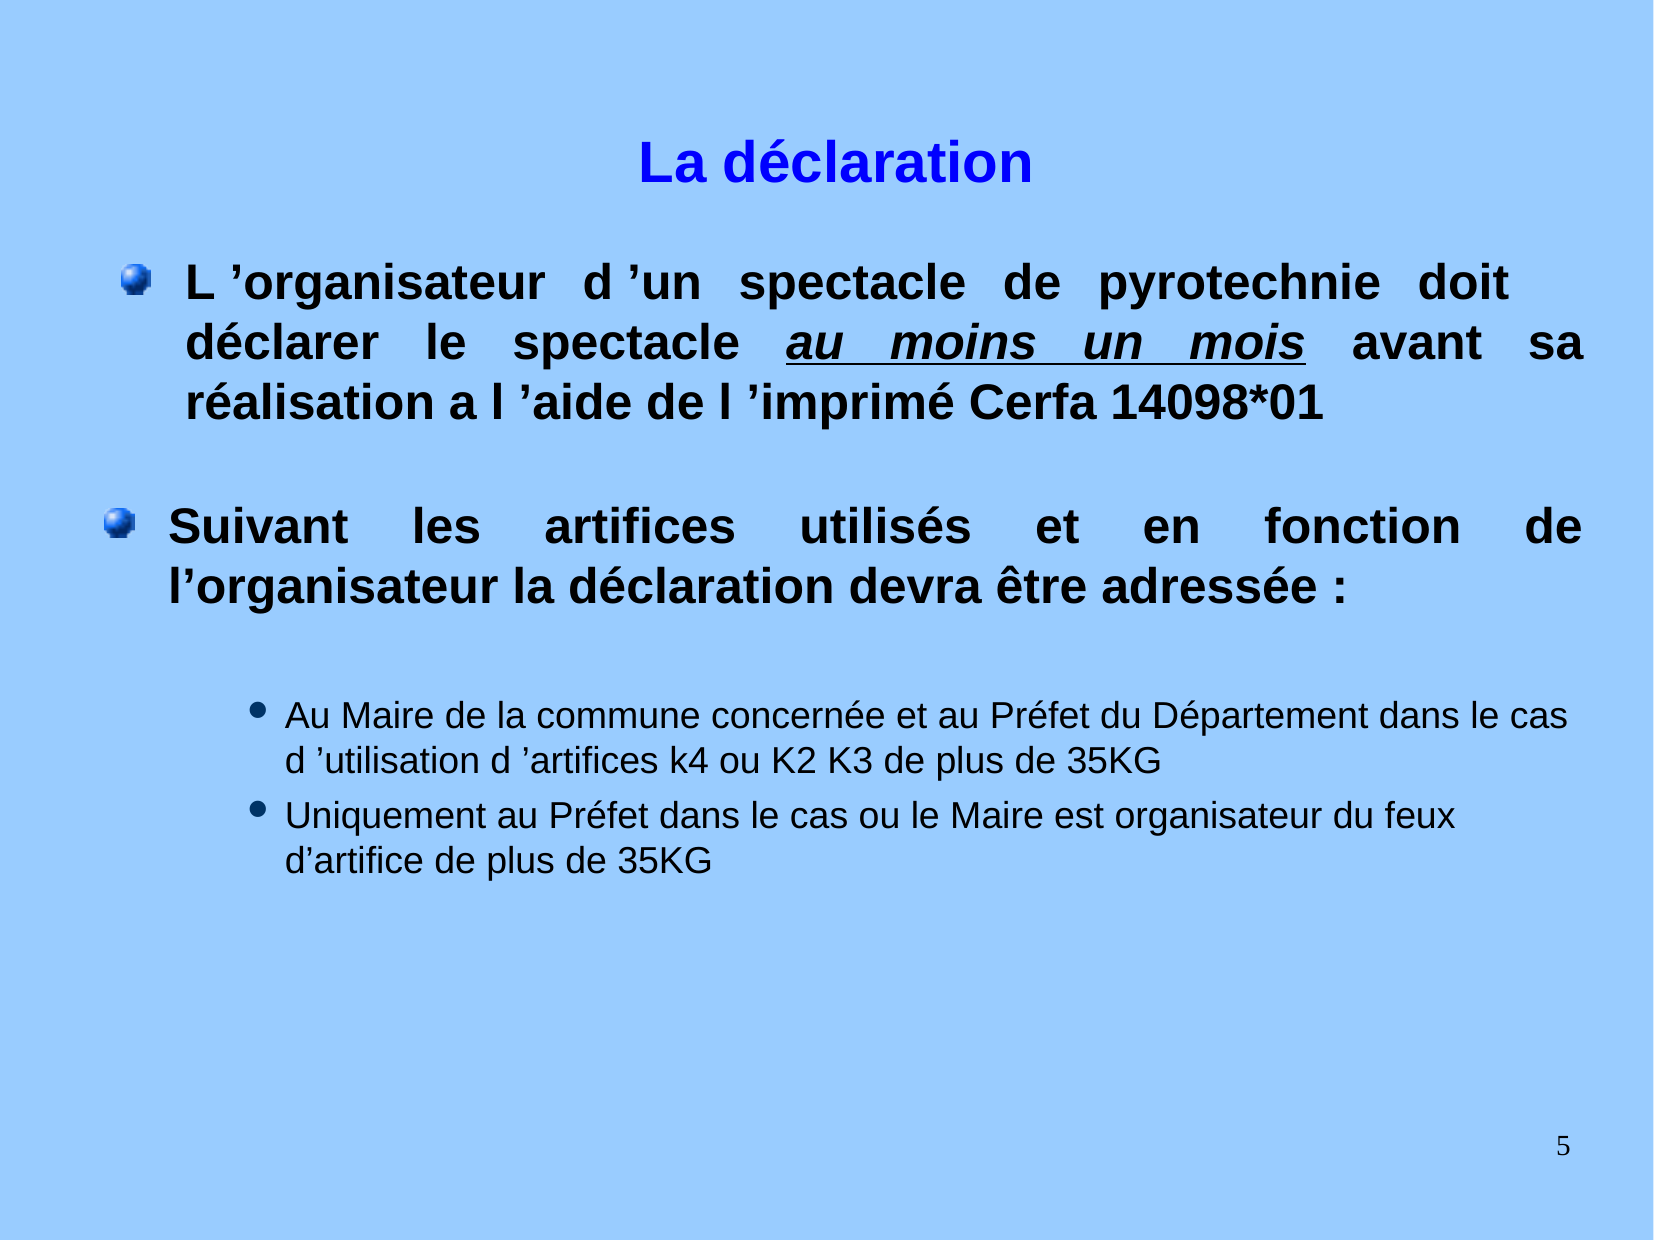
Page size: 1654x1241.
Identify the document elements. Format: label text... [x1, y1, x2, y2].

title La déclaration [122, 116, 1530, 202]
list L ’organisateur d ’un spectacle de pyrotechnie doit déclarer le spectacle au moins un mois avant sa réalisation a l ’aide de l ’imprimé Cerfa 14098*01 Suivant les artifices utilisés et en fonction de l’organisateur la déclaration devra être adressée : Au Maire de la commune concernée et au Préfet du Département dans le cas d ’utilisation d ’artifices k4 ou K2 K3 de plus de 35KG Uniquement au Préfet dans le cas ou le Maire est organisateur du feux d’artifice de plus de 35KG [82, 242, 1599, 1028]
